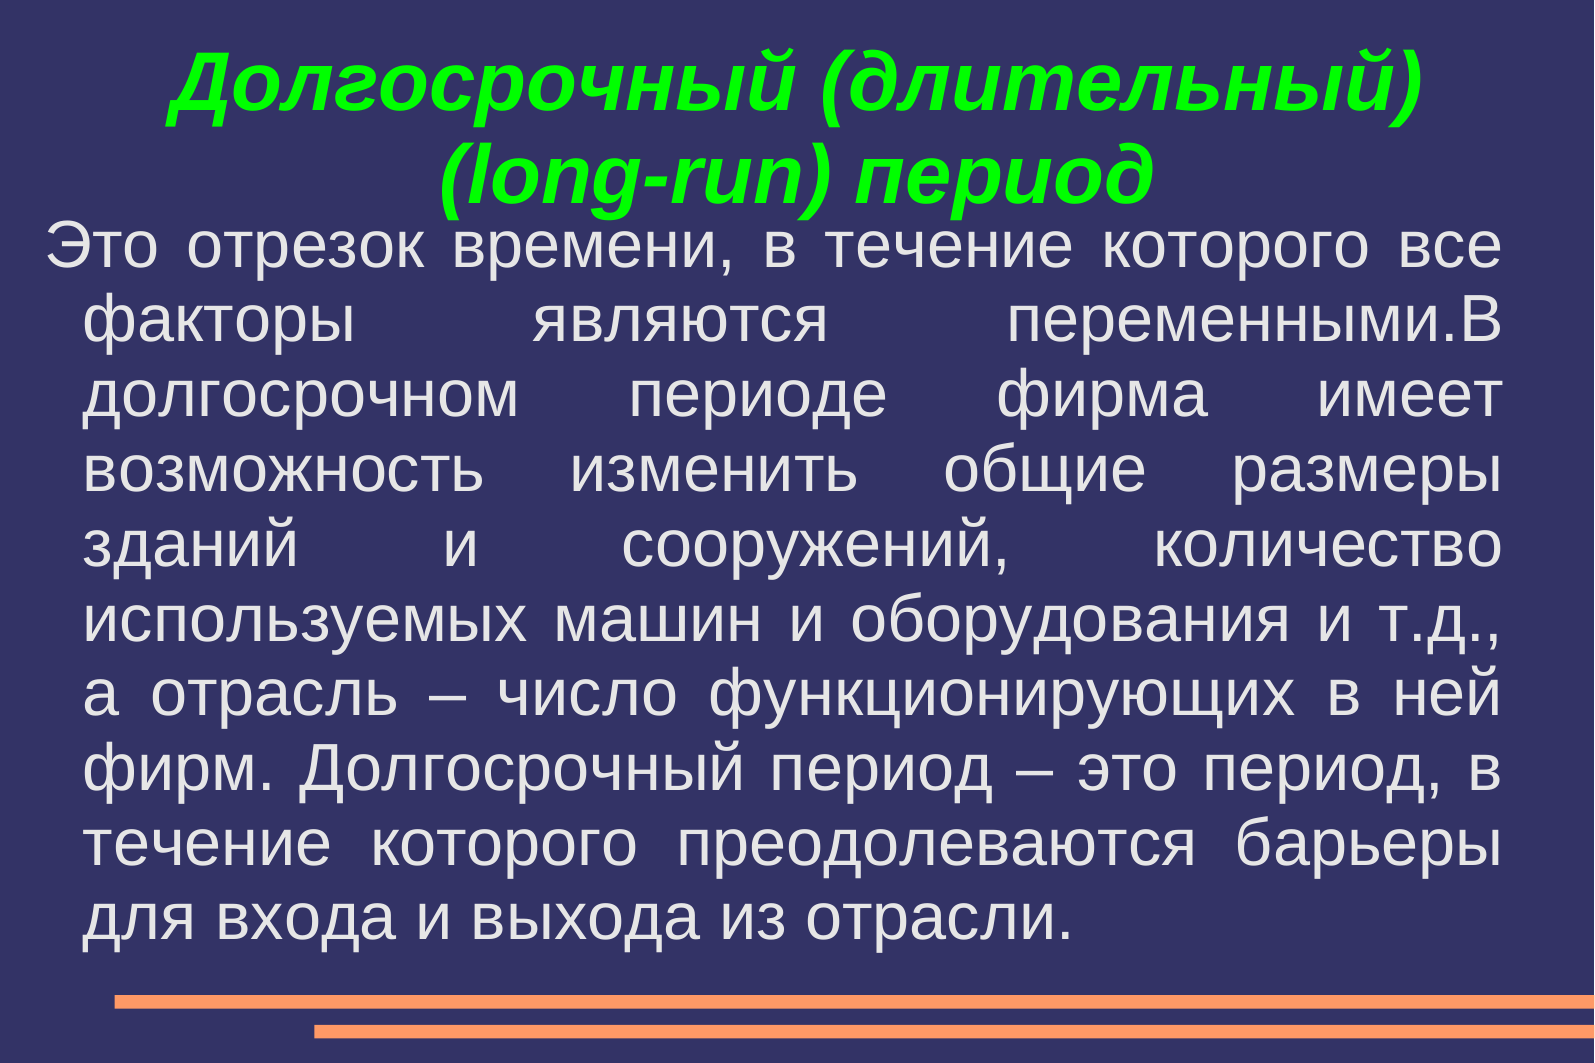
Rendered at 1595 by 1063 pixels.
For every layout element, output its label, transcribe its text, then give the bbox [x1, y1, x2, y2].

title Долгосрочный (длительный) (long-run) период [117, 35, 1479, 206]
list Это отрезок времени, в течение которого все факторы являются переменными.В долгосрочном периоде фирма имеет возможность изменить общие размеры зданий и сооружений, количество используемых машин и оборудования и т.д., а отрасль – число функционирующих в ней фирм. Долгосрочный период – это период, в течение которого преодолеваются барьеры для входа и выхода из отрасли. [0, 206, 1505, 1017]
